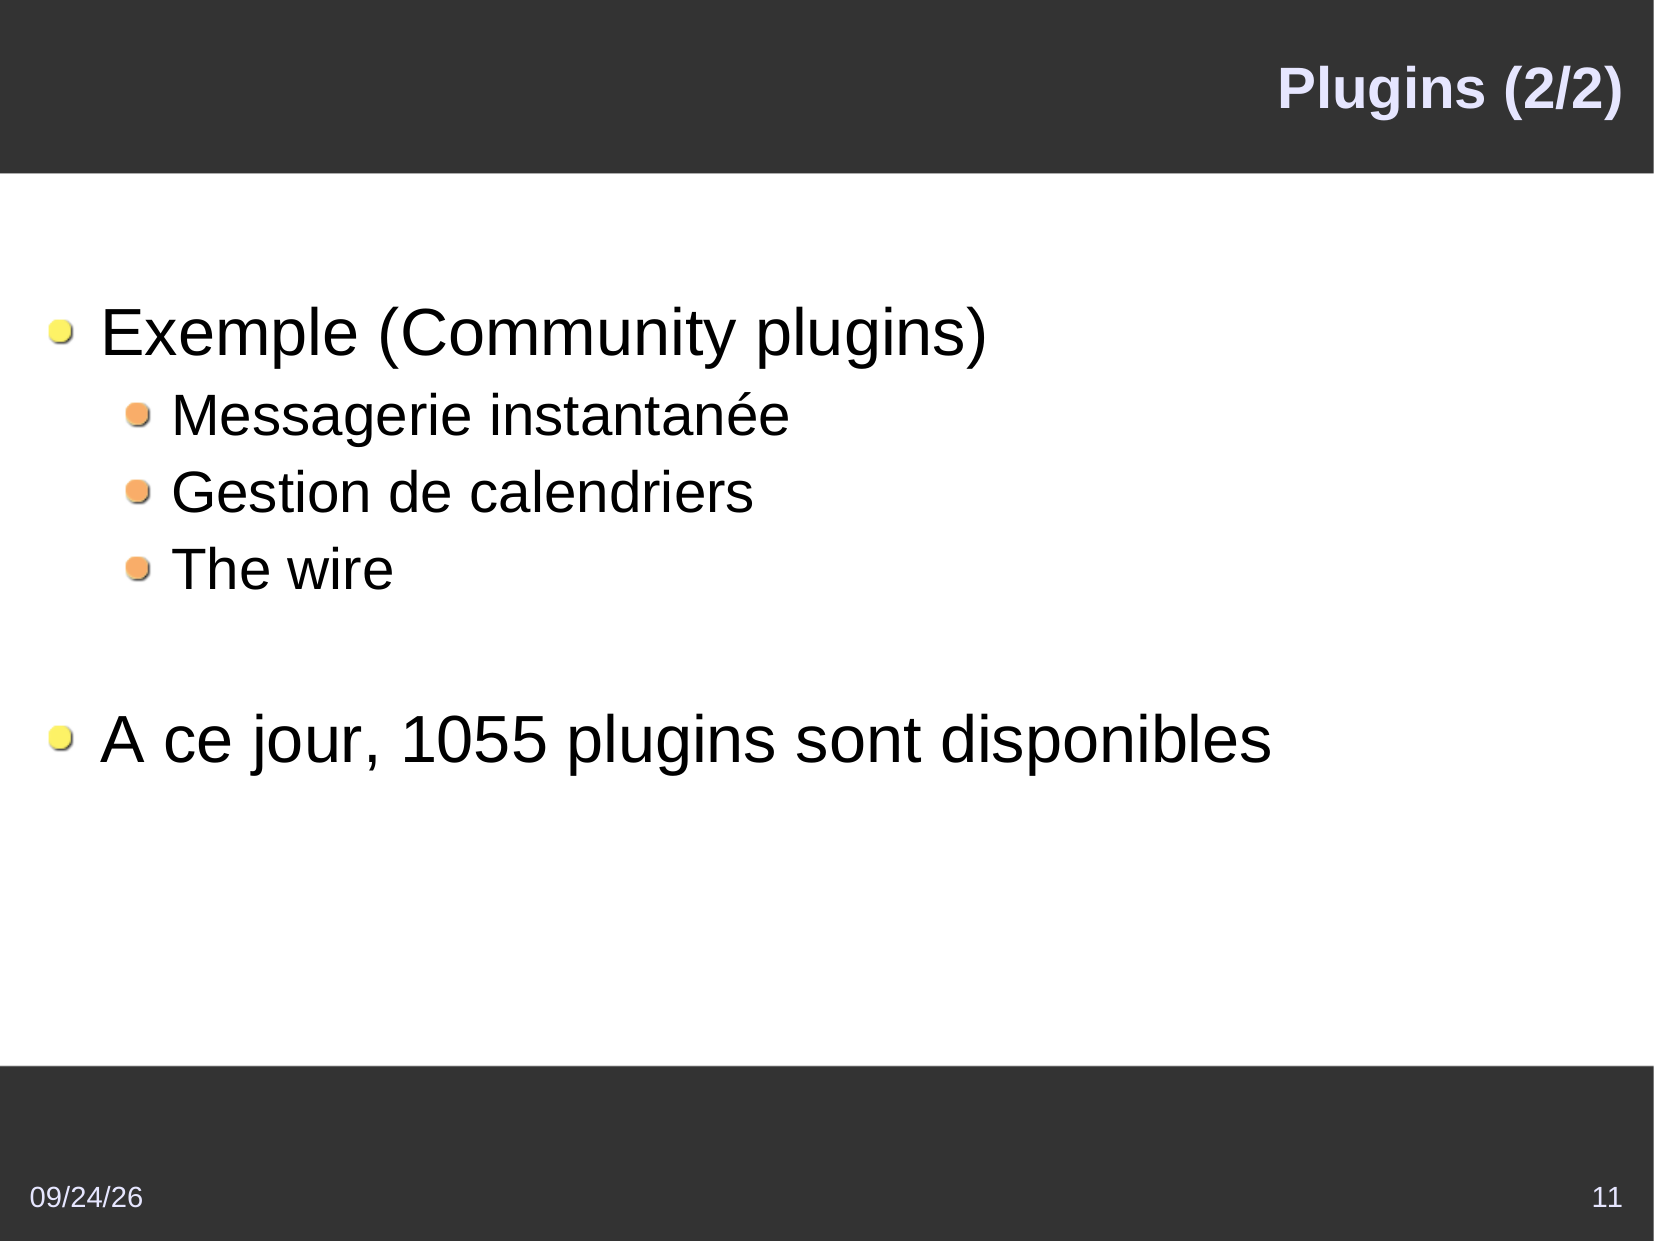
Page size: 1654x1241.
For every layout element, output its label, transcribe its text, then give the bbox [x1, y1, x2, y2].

list Exemple (Community plugins) Messagerie instantanée Gestion de calendriers The wire A ce jour, 1055 plugins sont disponibles [29, 206, 1625, 1034]
picture [0, 0, 1654, 1241]
title Plugins (2/2) [29, 29, 1625, 148]
